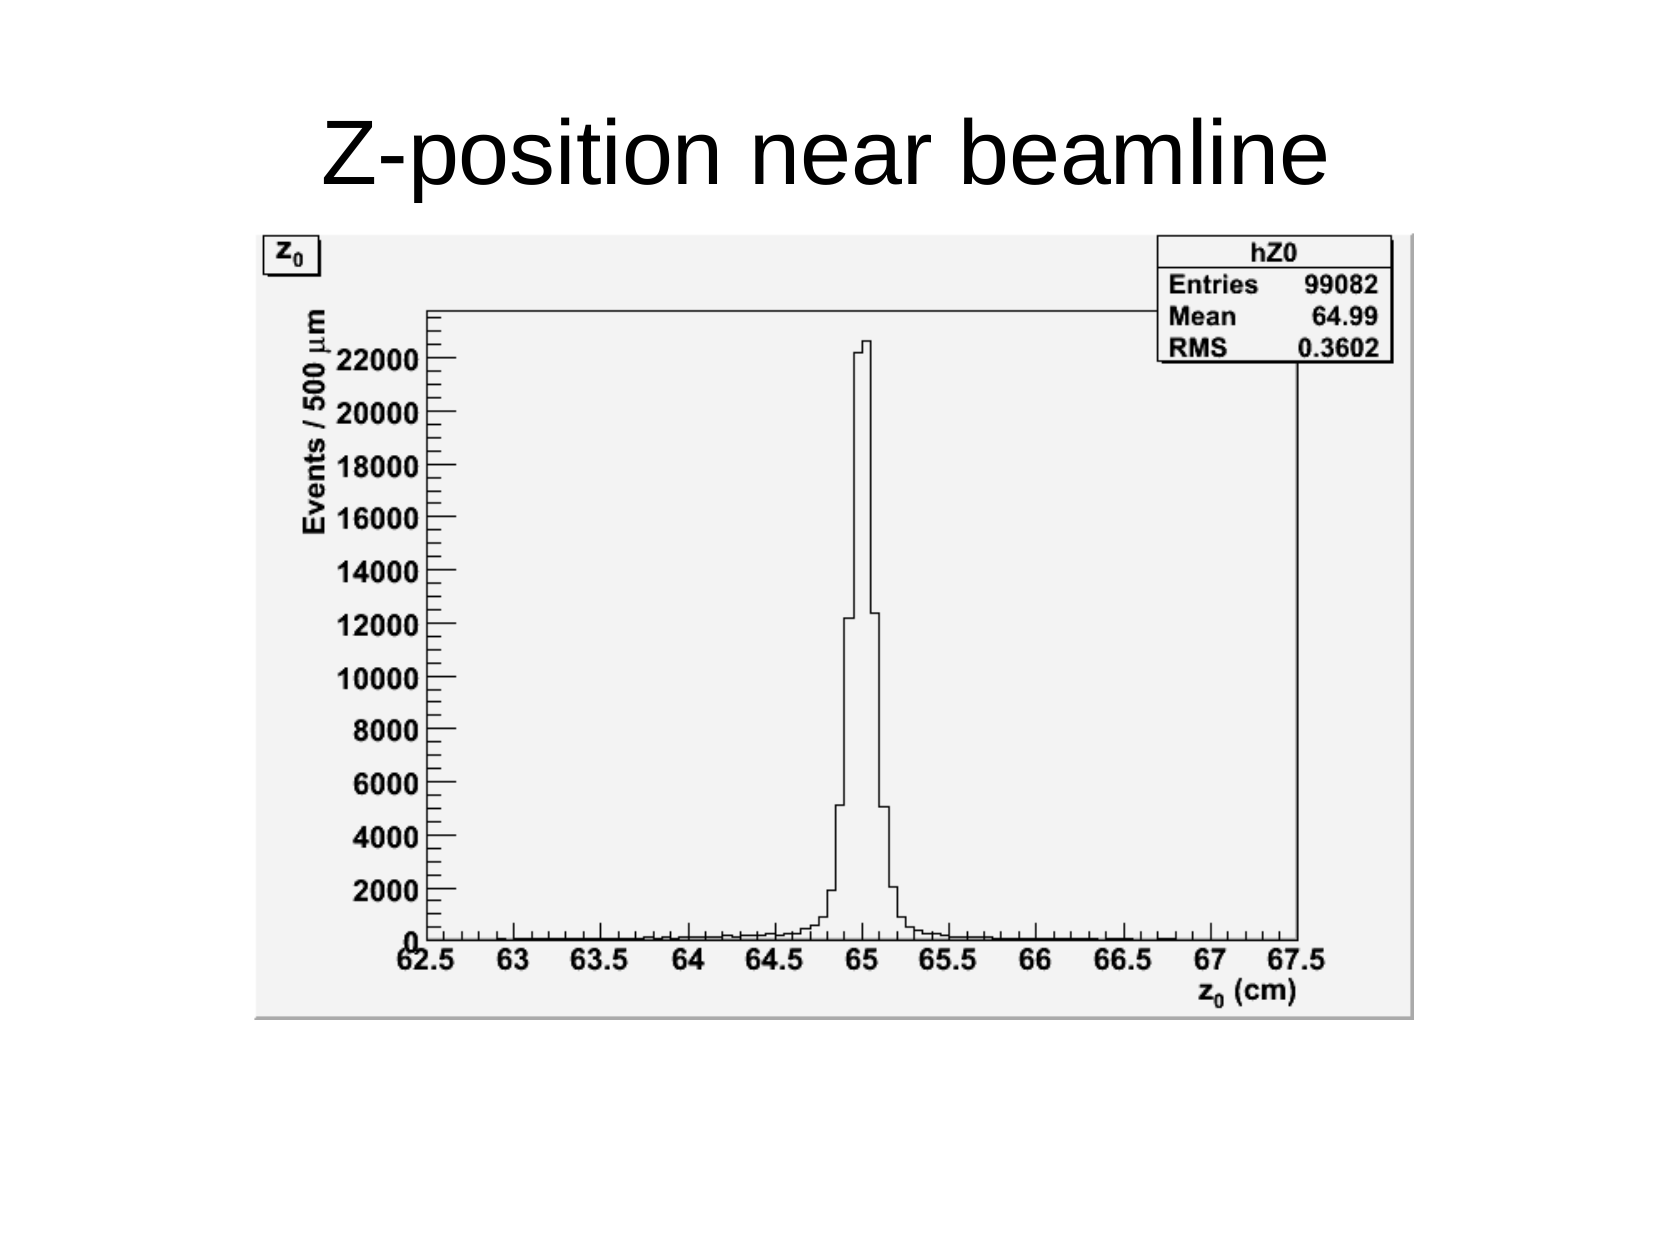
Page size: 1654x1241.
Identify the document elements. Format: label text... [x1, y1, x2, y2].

title Z-position near beamline [82, 56, 1571, 250]
picture [253, 250, 1414, 1020]
